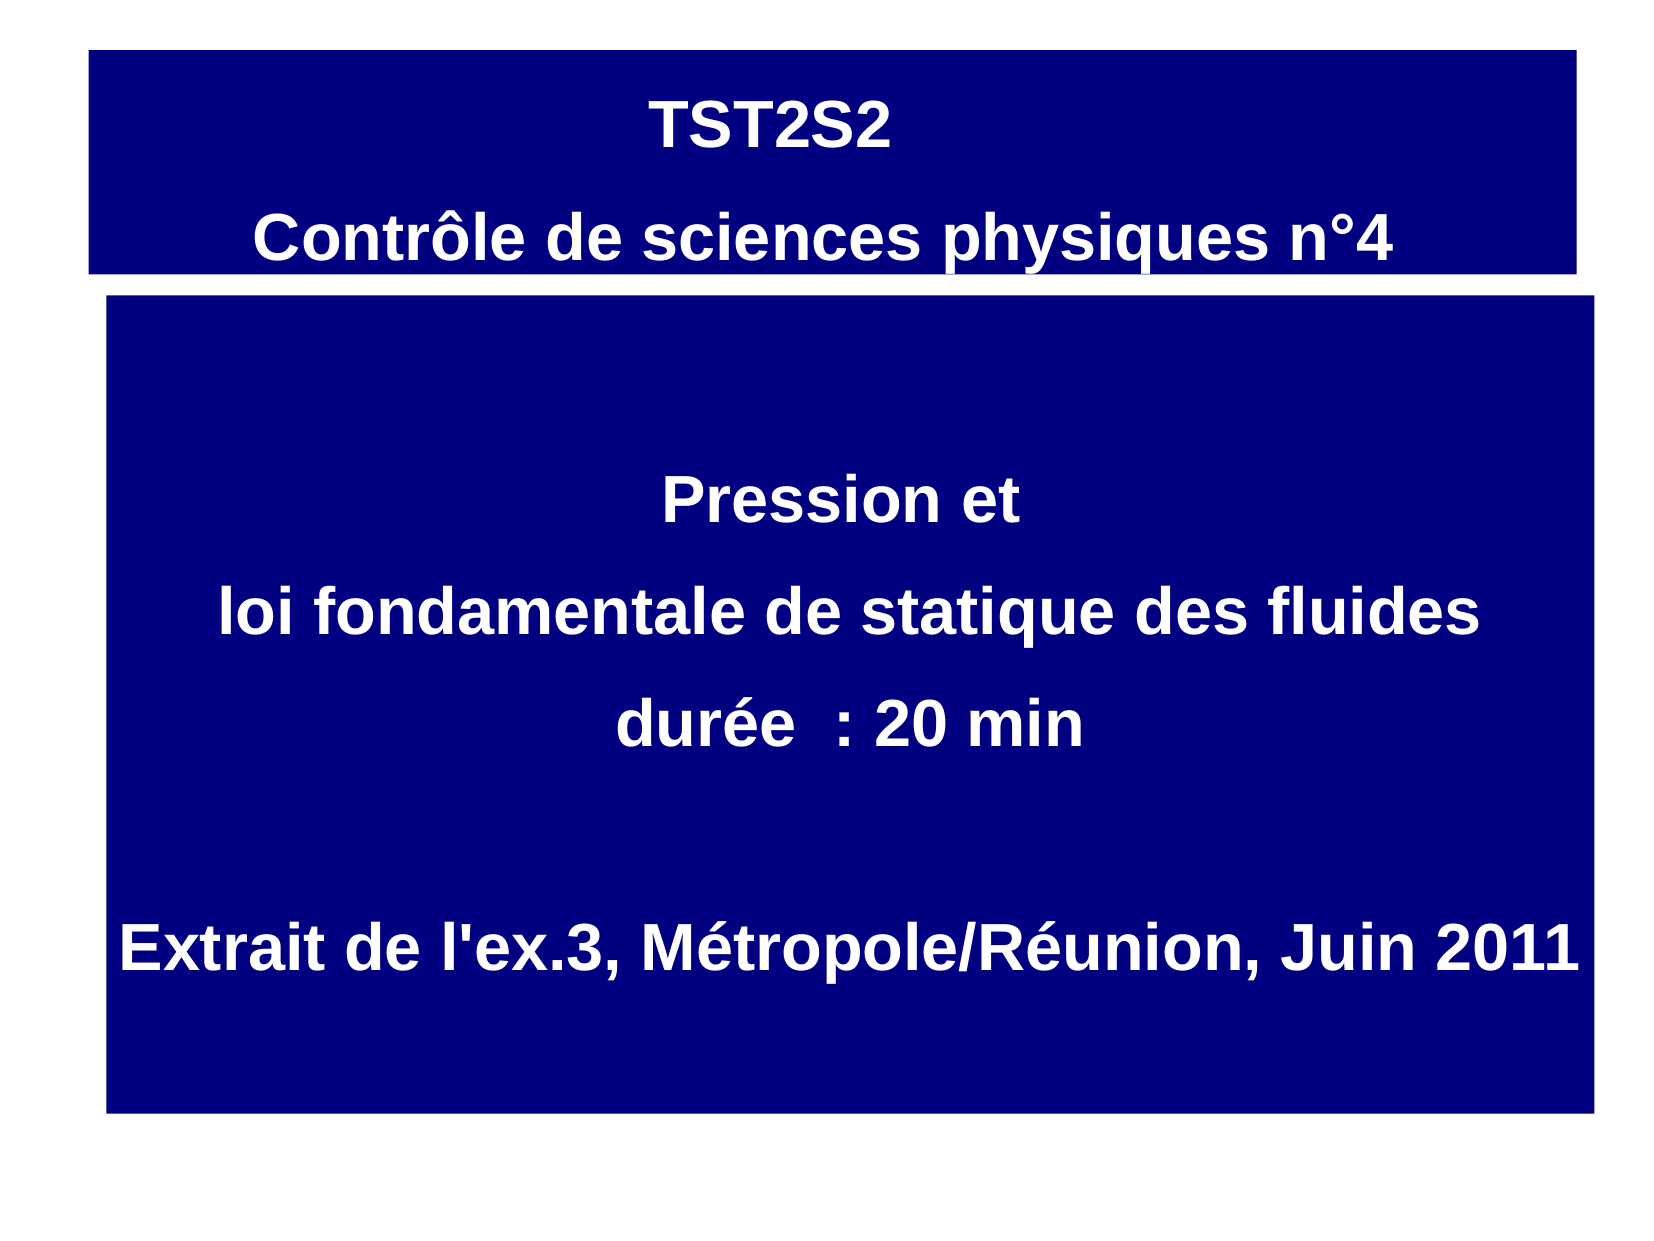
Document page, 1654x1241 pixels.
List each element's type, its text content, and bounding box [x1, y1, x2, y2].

title TST2S2 Contrôle de sciences physiques n°4 [88, 58, 1577, 266]
subtitle Pression et loi fondamentale de statique des fluides durée : 20 min Extrait de l'ex.3, Métropole/Réunion, Juin 2011 [106, 295, 1595, 1114]
